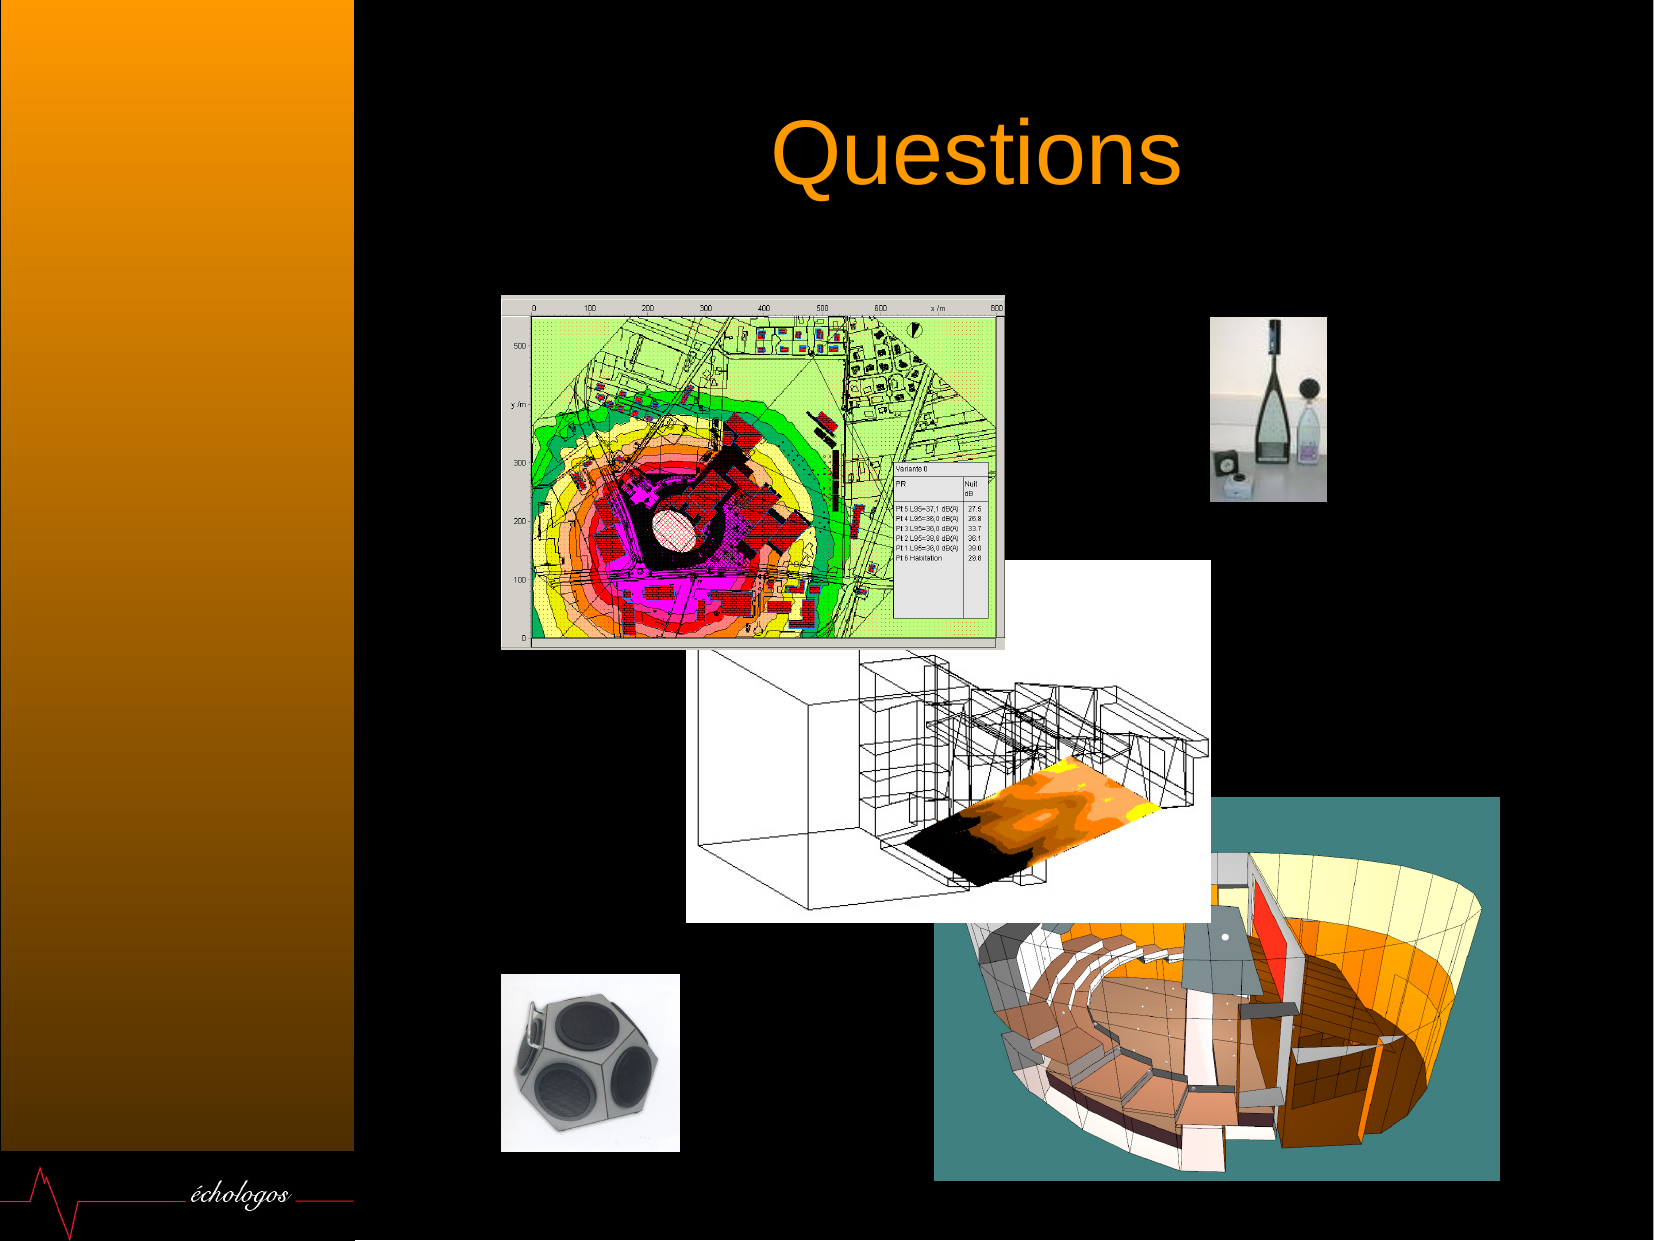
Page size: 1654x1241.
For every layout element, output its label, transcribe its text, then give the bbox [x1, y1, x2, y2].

picture [501, 295, 1500, 1181]
title Questions [383, 56, 1571, 250]
picture [1210, 317, 1327, 502]
picture [501, 974, 680, 1152]
picture [0, 1166, 355, 1241]
